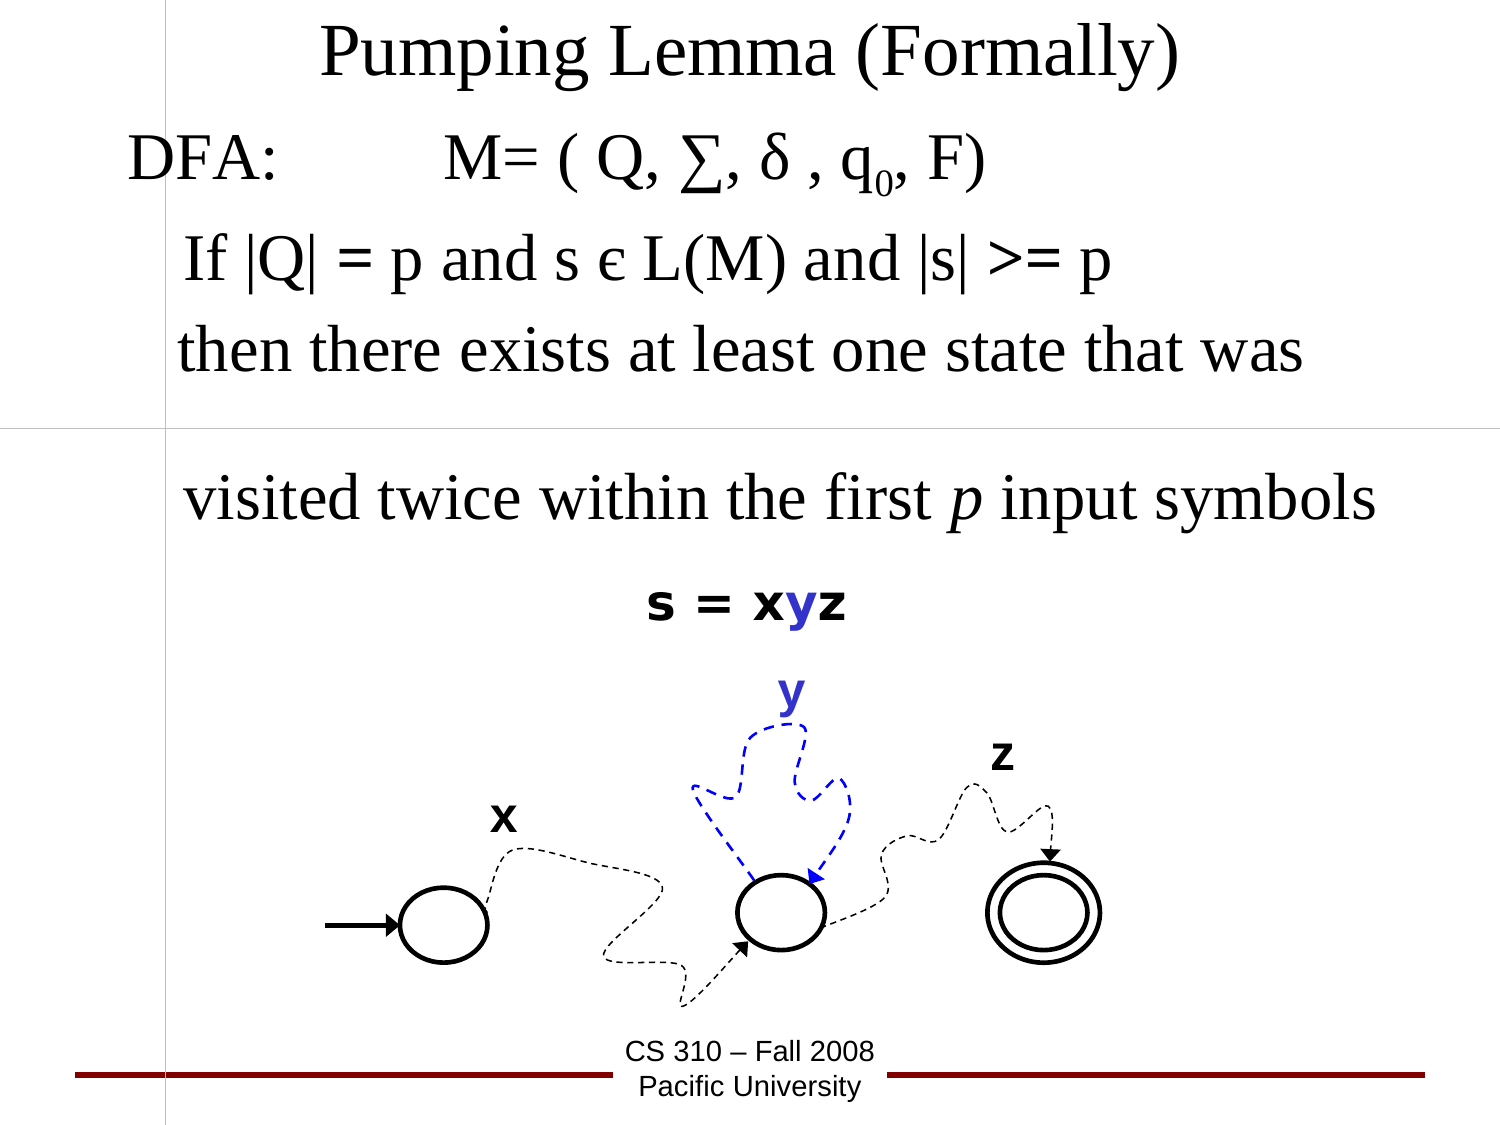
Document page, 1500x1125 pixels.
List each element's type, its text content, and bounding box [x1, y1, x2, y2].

title Pumping Lemma (Formally) [112, 0, 1388, 100]
text_box z [975, 712, 1030, 788]
text_box x [475, 774, 533, 851]
list DFA: M= ( Q, ∑, δ , q0, F) If |Q| = p and s є L(M) and |s| >= p then there exists at least one state that was visited twice within the first p input symbols [112, 112, 1413, 1001]
text_box y [762, 649, 821, 726]
text_box s = xyz [631, 562, 869, 638]
